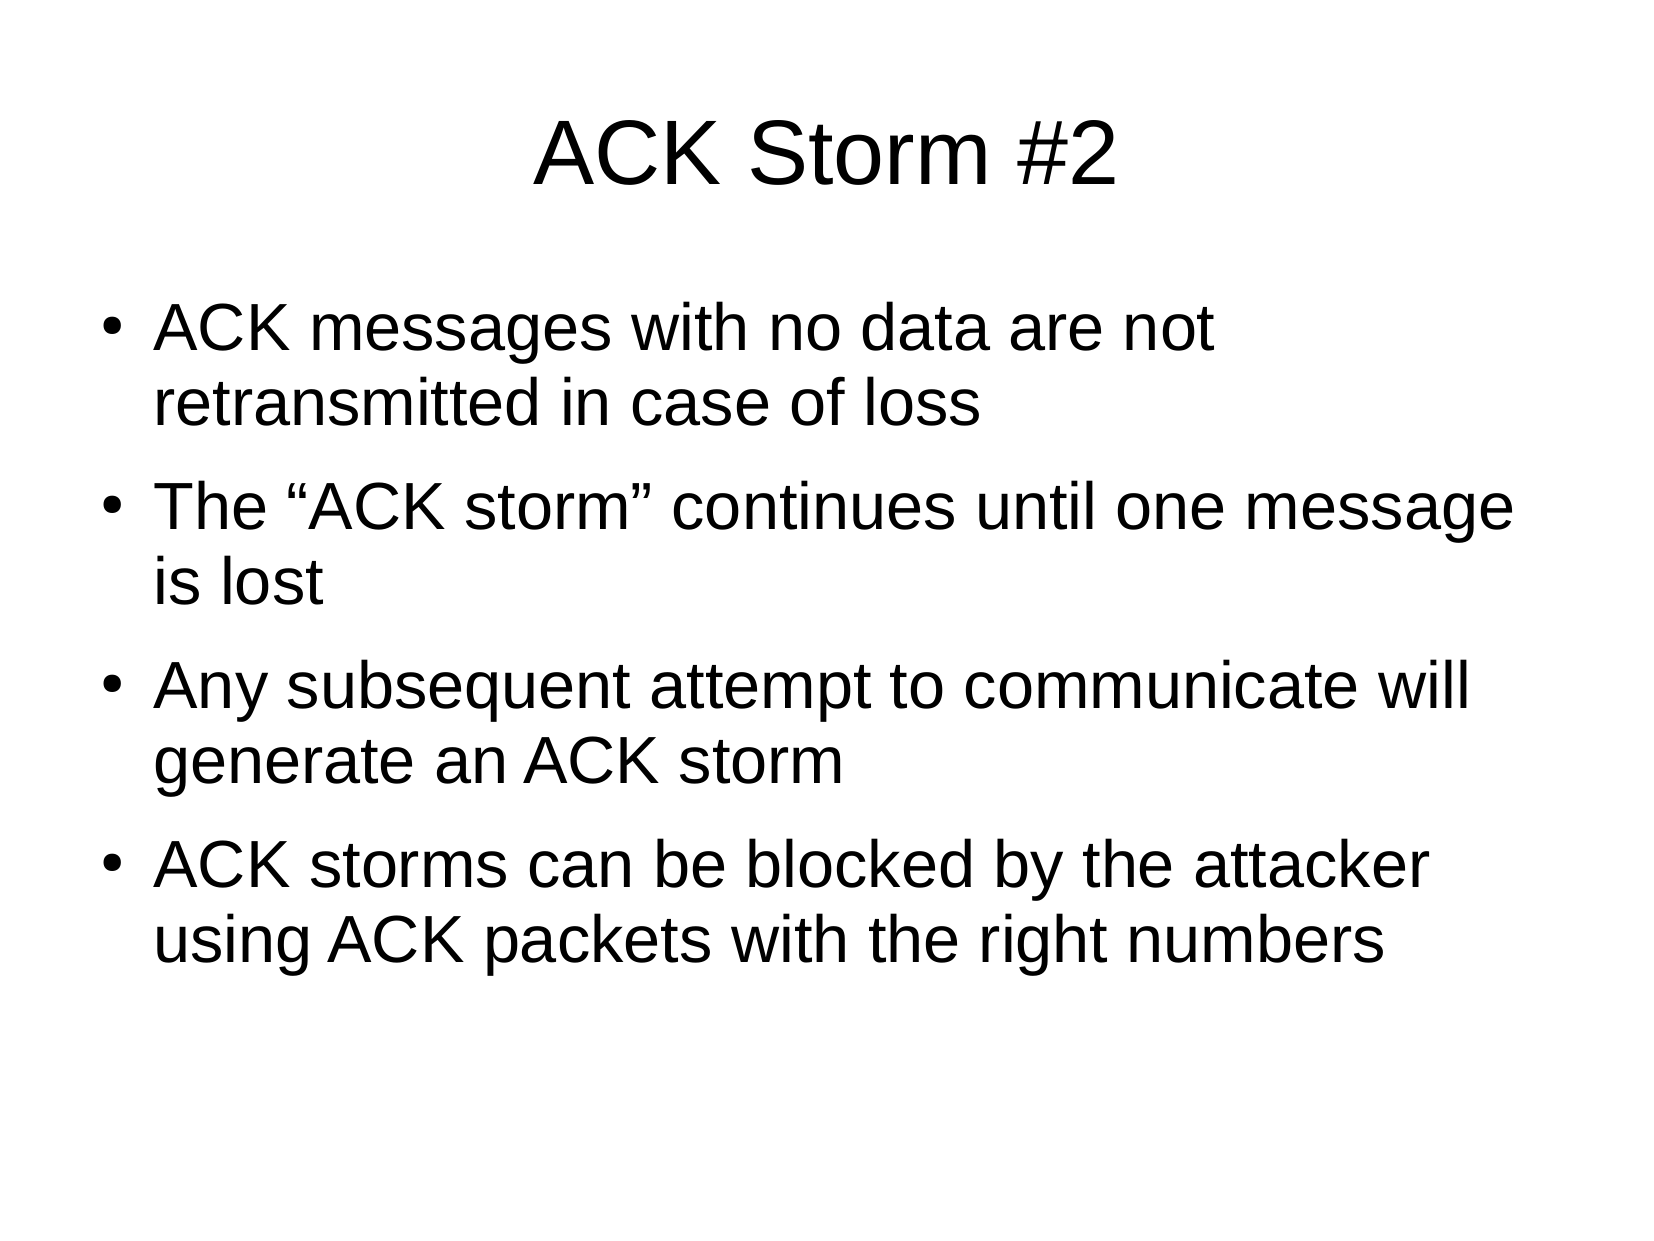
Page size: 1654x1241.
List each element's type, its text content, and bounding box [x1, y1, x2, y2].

title ACK Storm #2 [82, 49, 1571, 257]
list ACK messages with no data are not retransmitted in case of loss The “ACK storm” continues until one message is lost Any subsequent attempt to communicate will generate an ACK storm ACK storms can be blocked by the attacker using ACK packets with the right numbers [82, 290, 1571, 1010]
